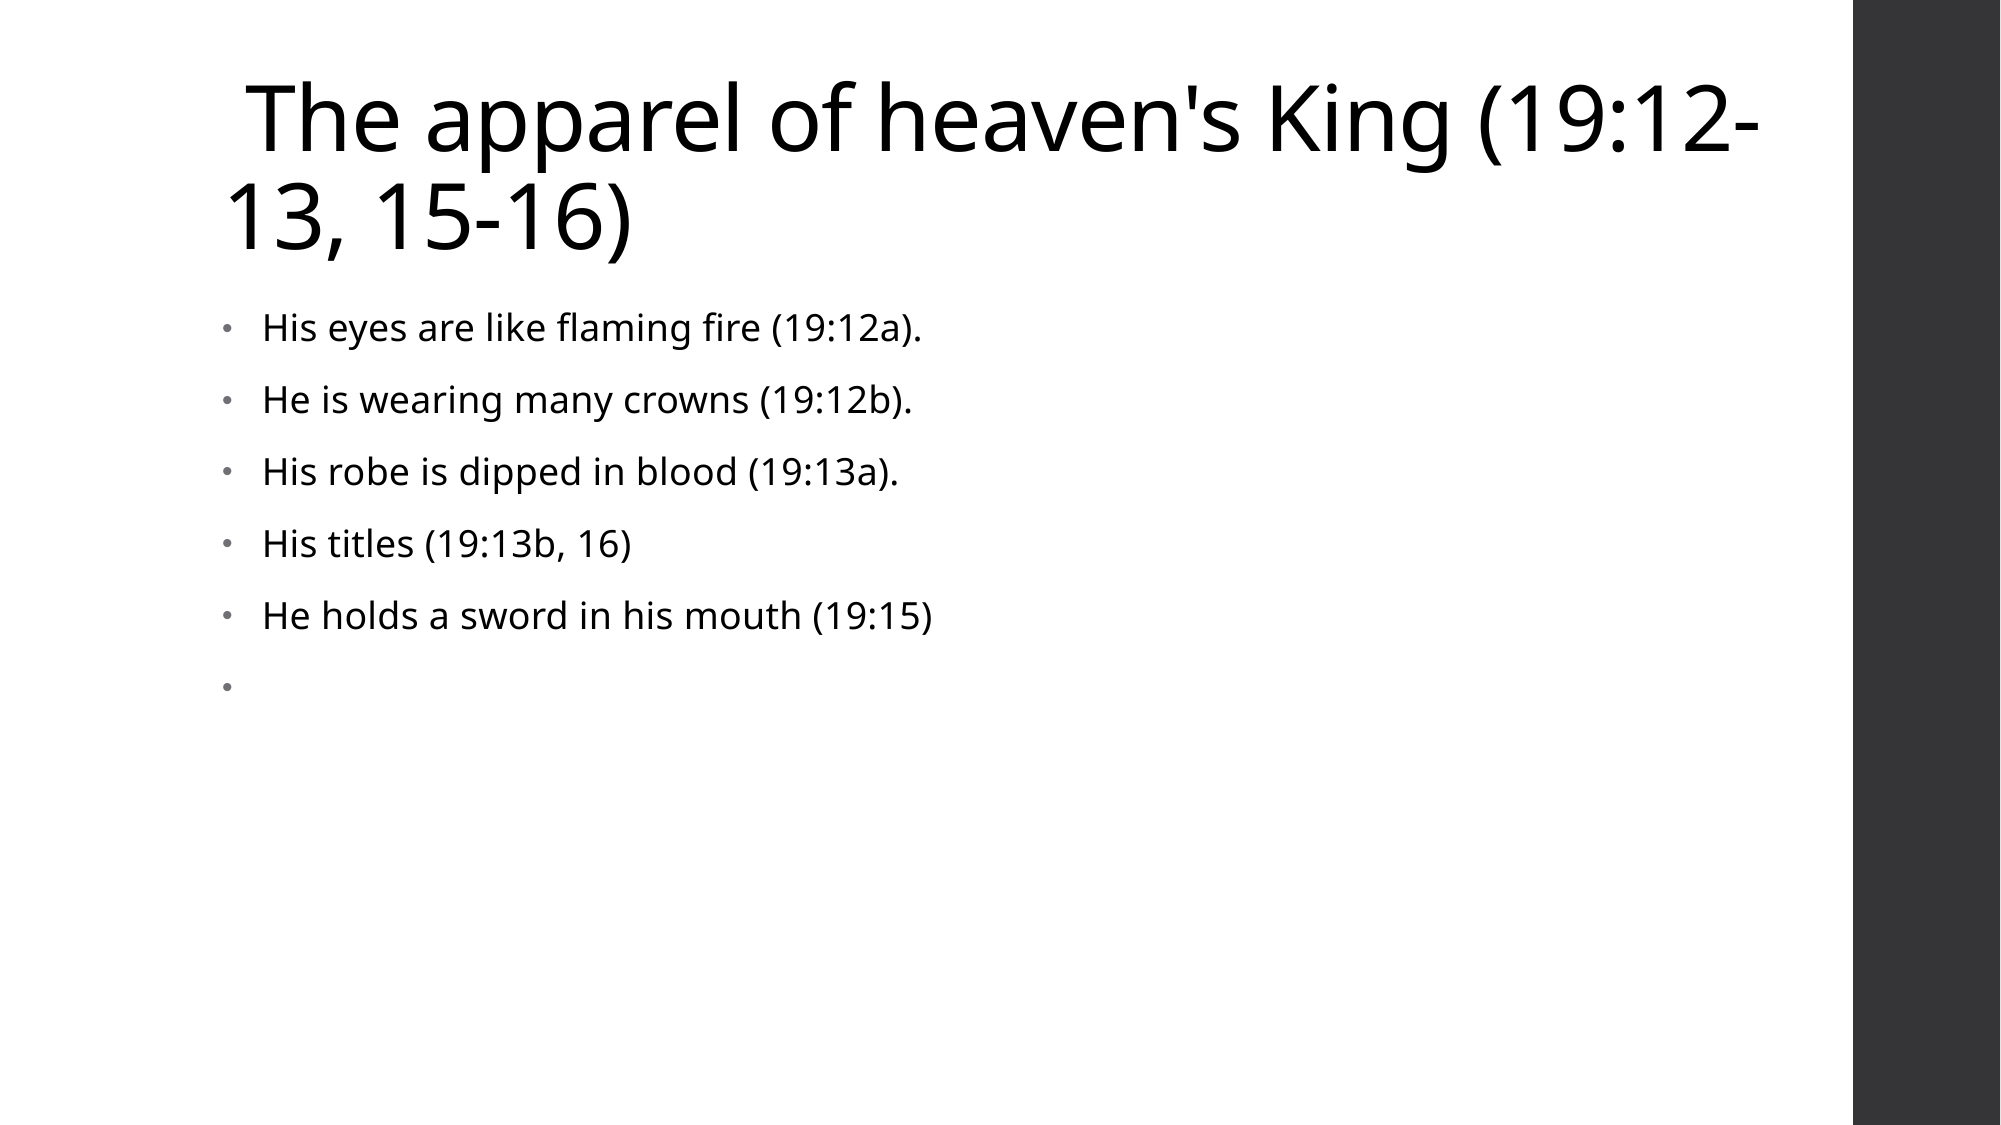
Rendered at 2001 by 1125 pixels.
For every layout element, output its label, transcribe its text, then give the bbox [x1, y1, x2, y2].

list His eyes are like flaming fire (19:12a). He is wearing many crowns (19:12b). His robe is dipped in blood (19:13a). His titles (19:13b, 16) He holds a sword in his mouth (19:15) [206, 299, 1617, 1014]
title The apparel of heaven's King (19:12-13, 15-16) [206, 60, 1797, 278]
